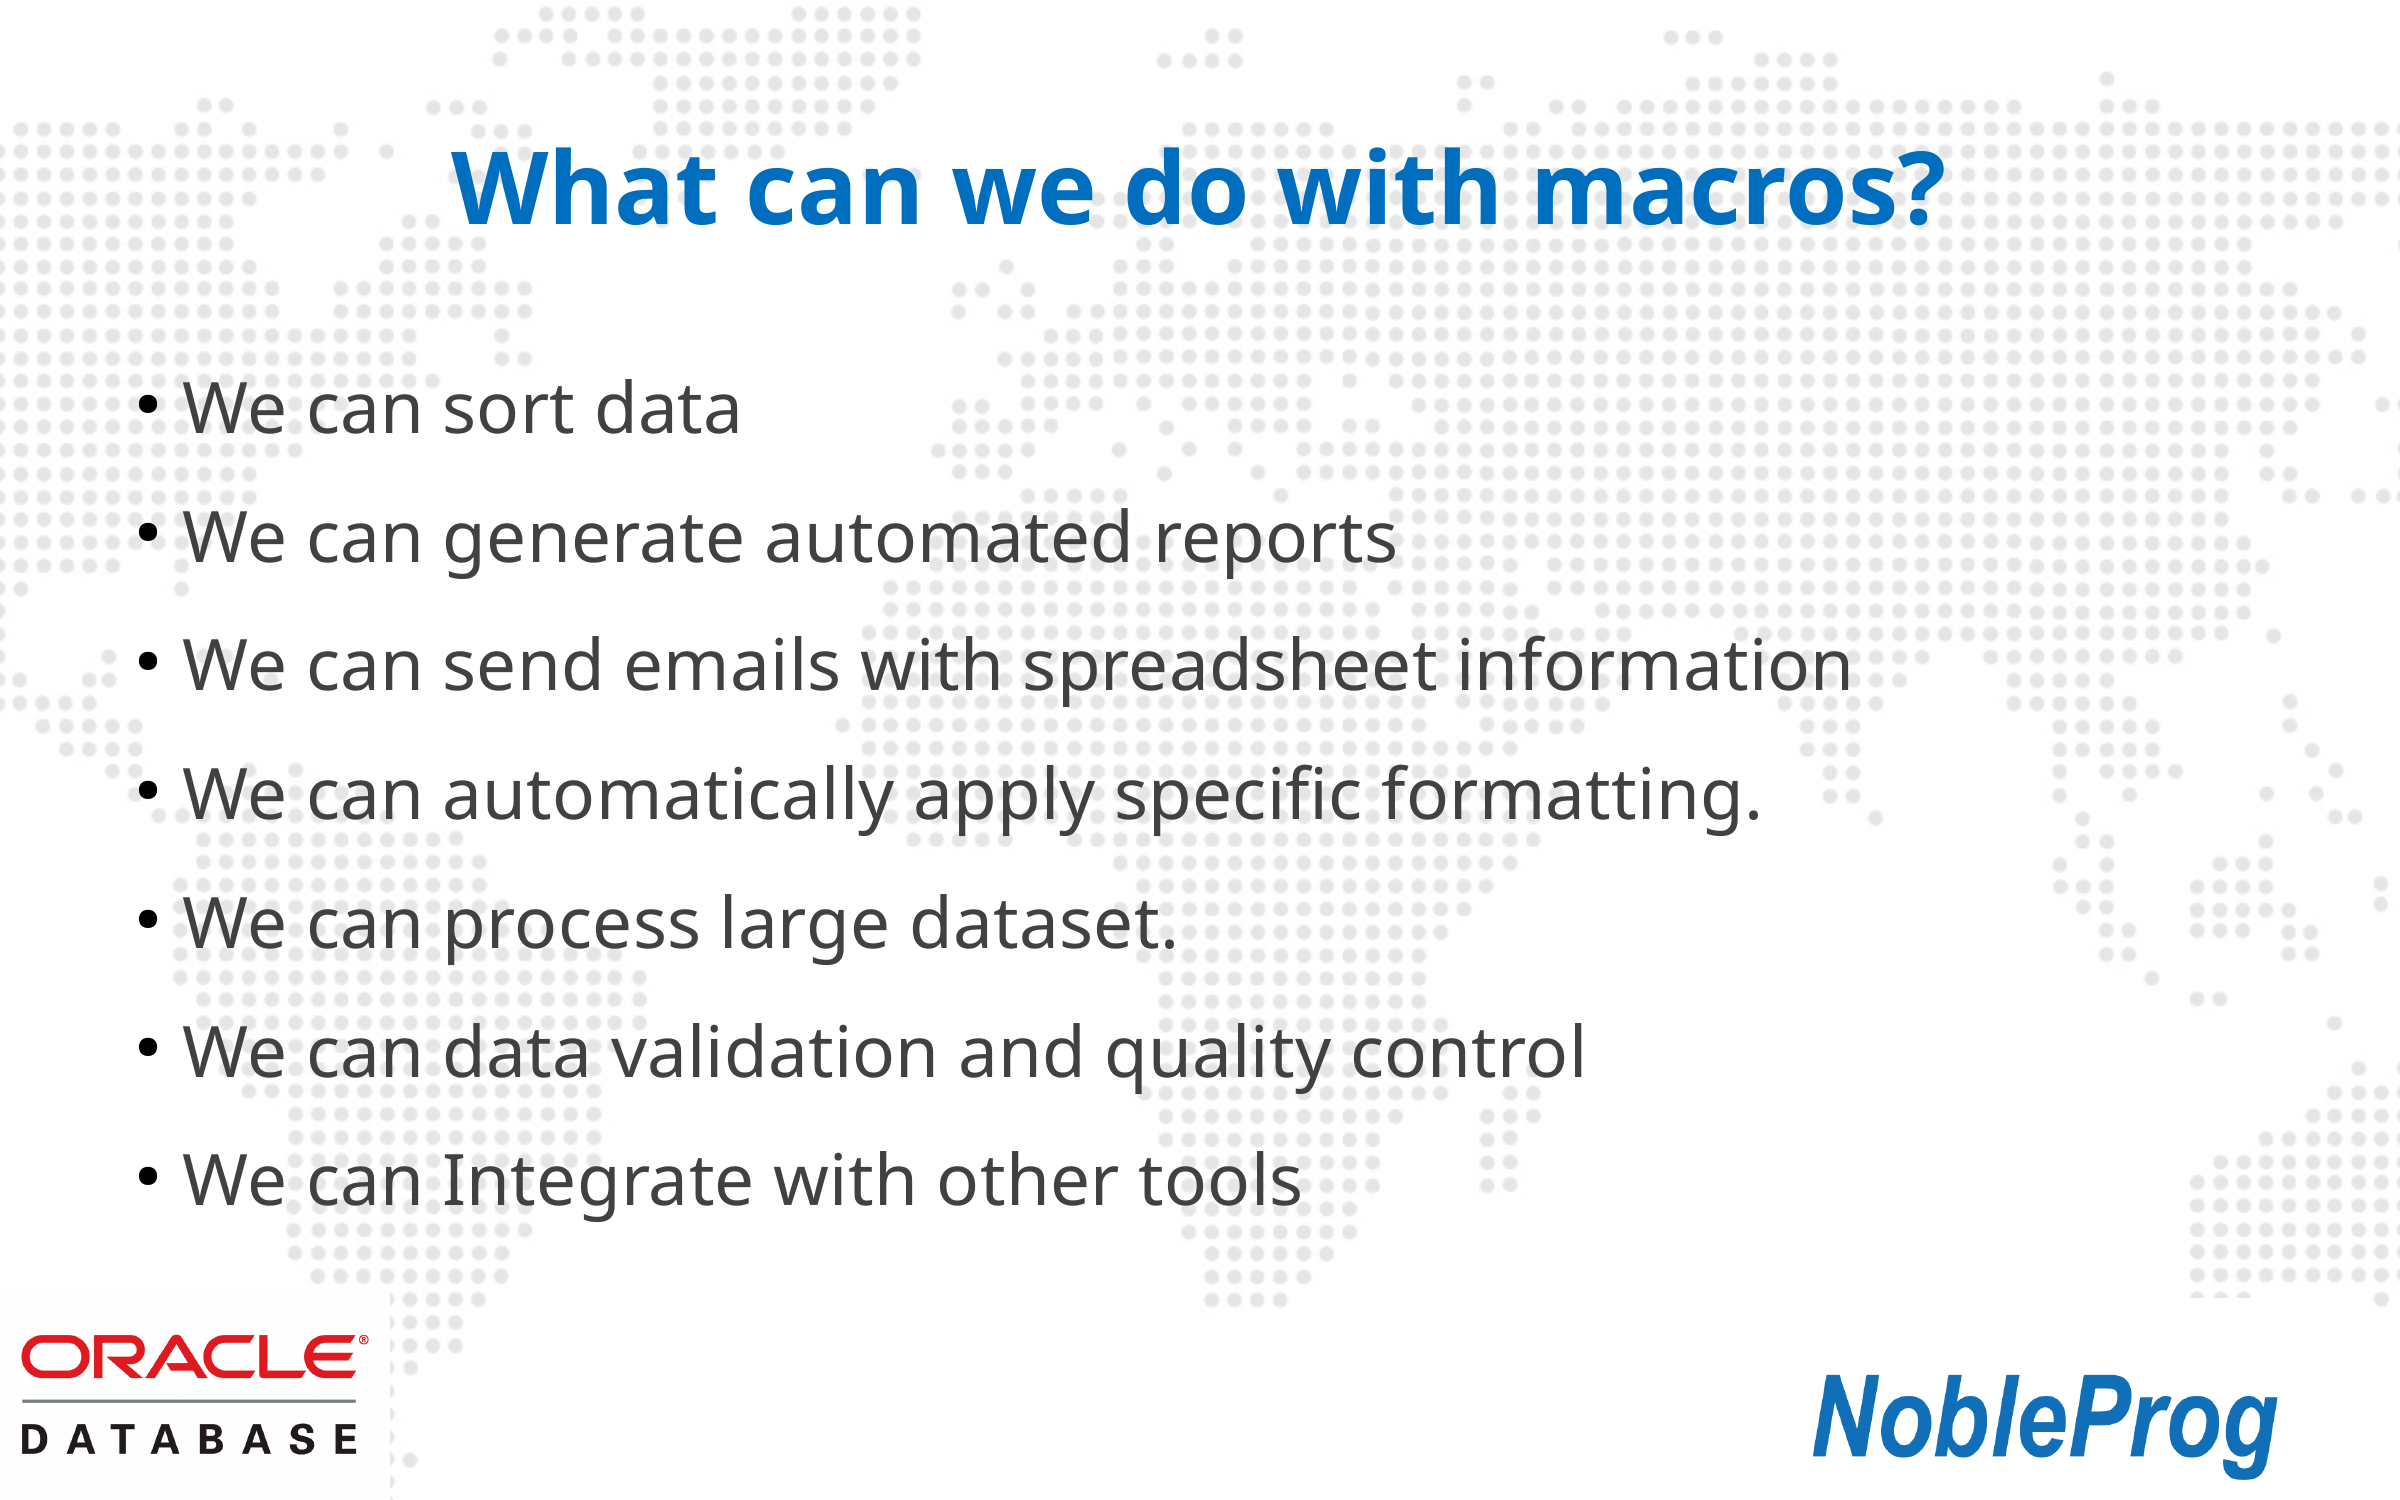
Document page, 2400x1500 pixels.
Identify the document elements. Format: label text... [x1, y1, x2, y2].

list We can sort data We can generate automated reports We can send emails with spreadsheet information We can automatically apply specific formatting. We can process large dataset. We can data validation and quality control We can Integrate with other tools [120, 356, 2280, 1227]
picture [0, 0, 2400, 1500]
title What can we do with macros? [120, 59, 2280, 311]
